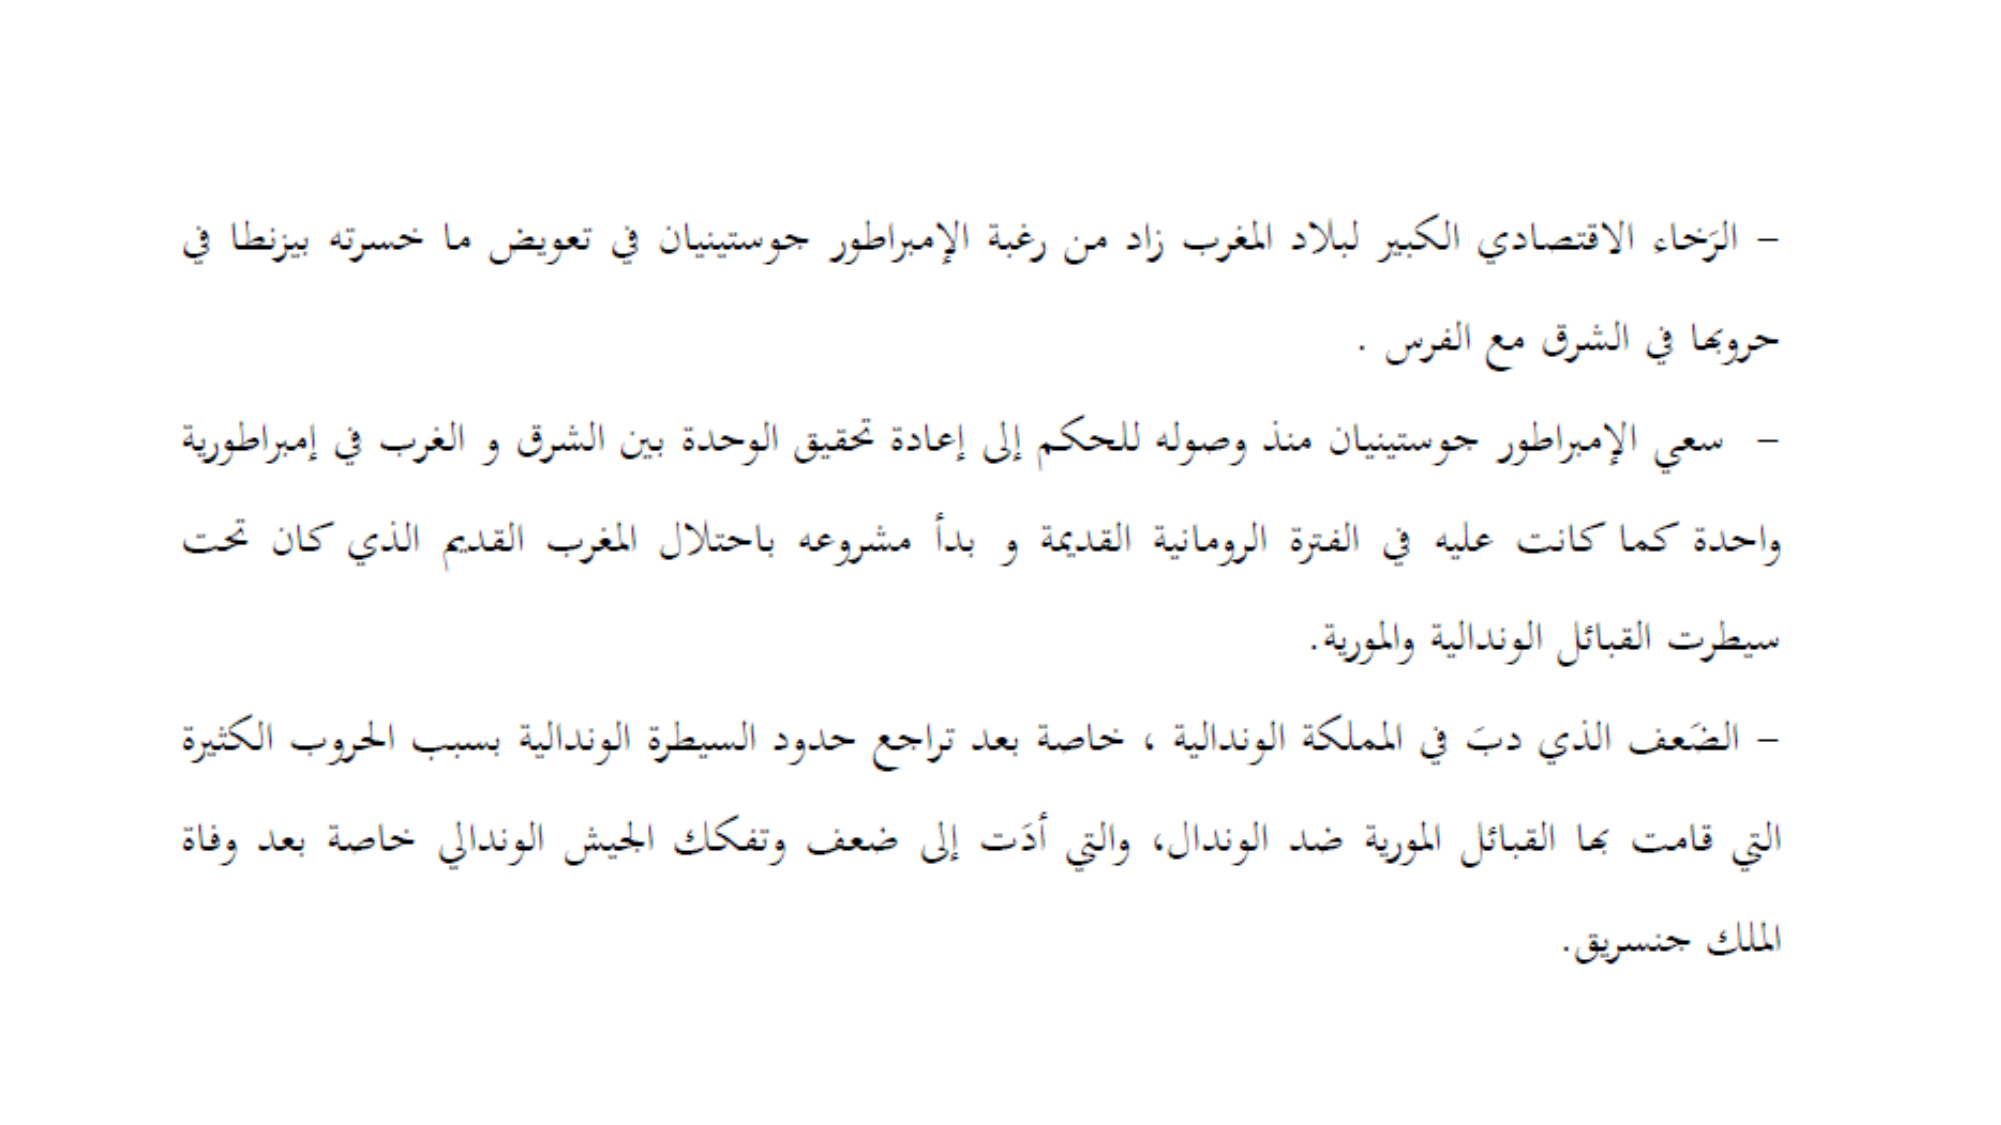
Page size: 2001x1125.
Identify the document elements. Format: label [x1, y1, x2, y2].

picture [120, 188, 1826, 971]
